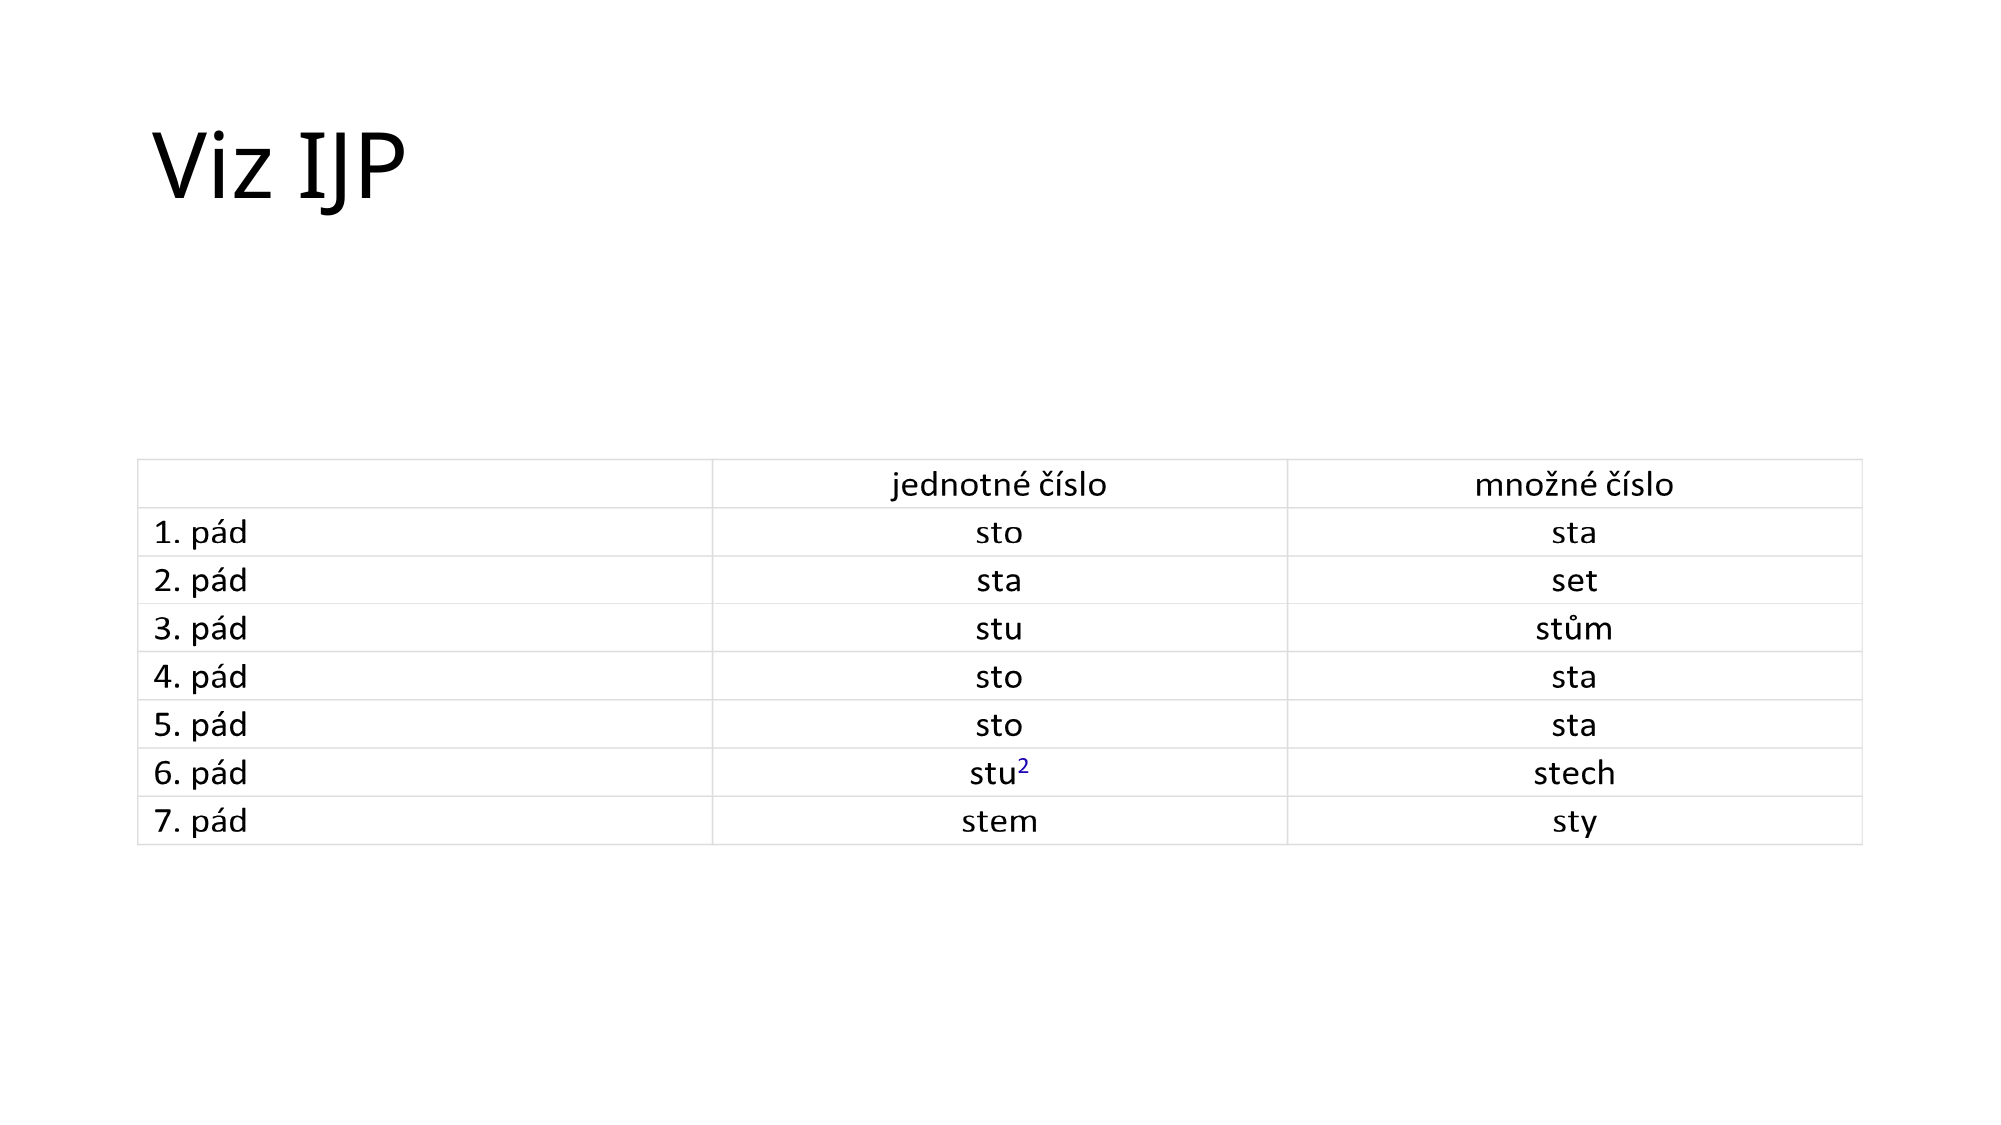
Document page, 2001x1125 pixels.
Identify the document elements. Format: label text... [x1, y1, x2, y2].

title Viz IJP [137, 59, 1863, 278]
picture [137, 451, 1863, 862]
